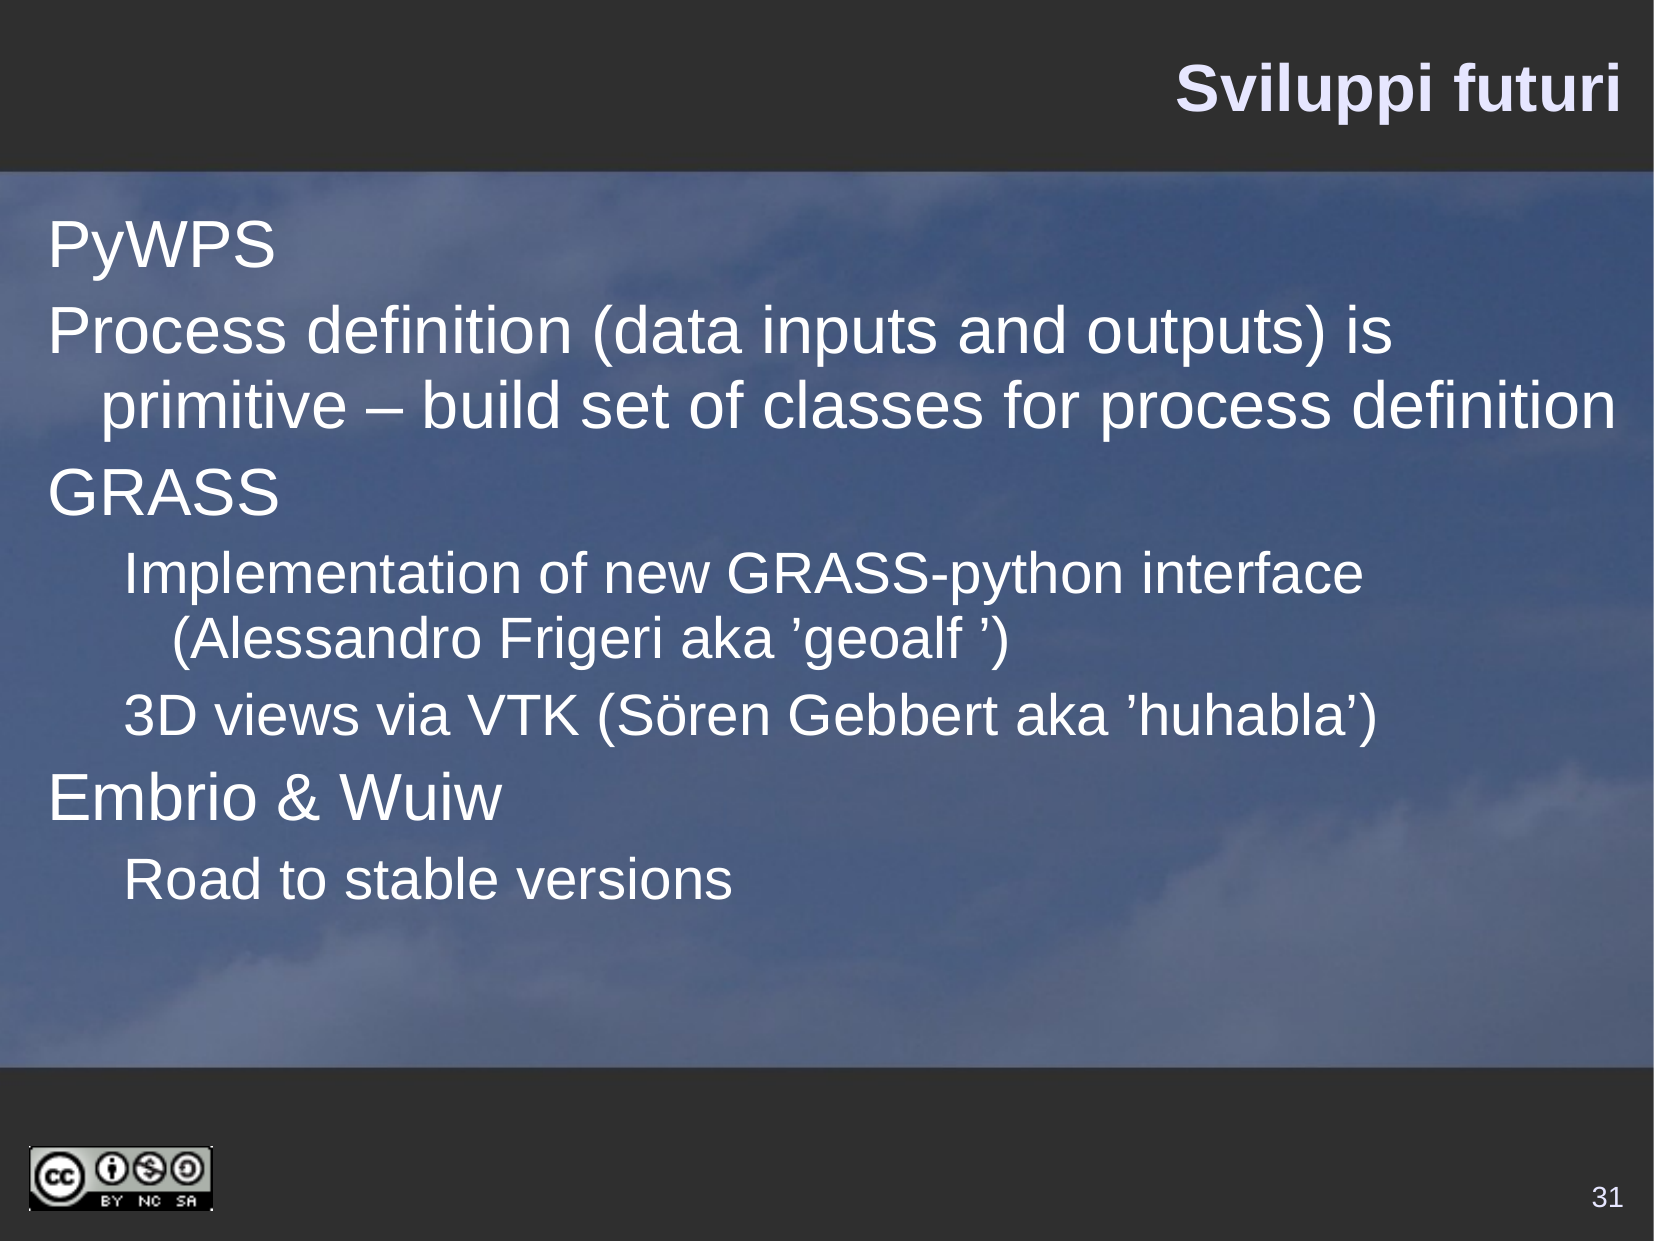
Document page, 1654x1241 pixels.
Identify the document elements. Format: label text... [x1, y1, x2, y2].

picture [0, 0, 1654, 1241]
title Sviluppi futuri [29, 29, 1625, 148]
list PyWPS Process definition (data inputs and outputs) is primitive – build set of classes for process definition GRASS Implementation of new GRASS-python interface (Alessandro Frigeri aka ’geoalf ’) 3D views via VTK (Sören Gebbert aka ’huhabla’) Embrio & Wuiw Road to stable versions [29, 206, 1625, 1034]
